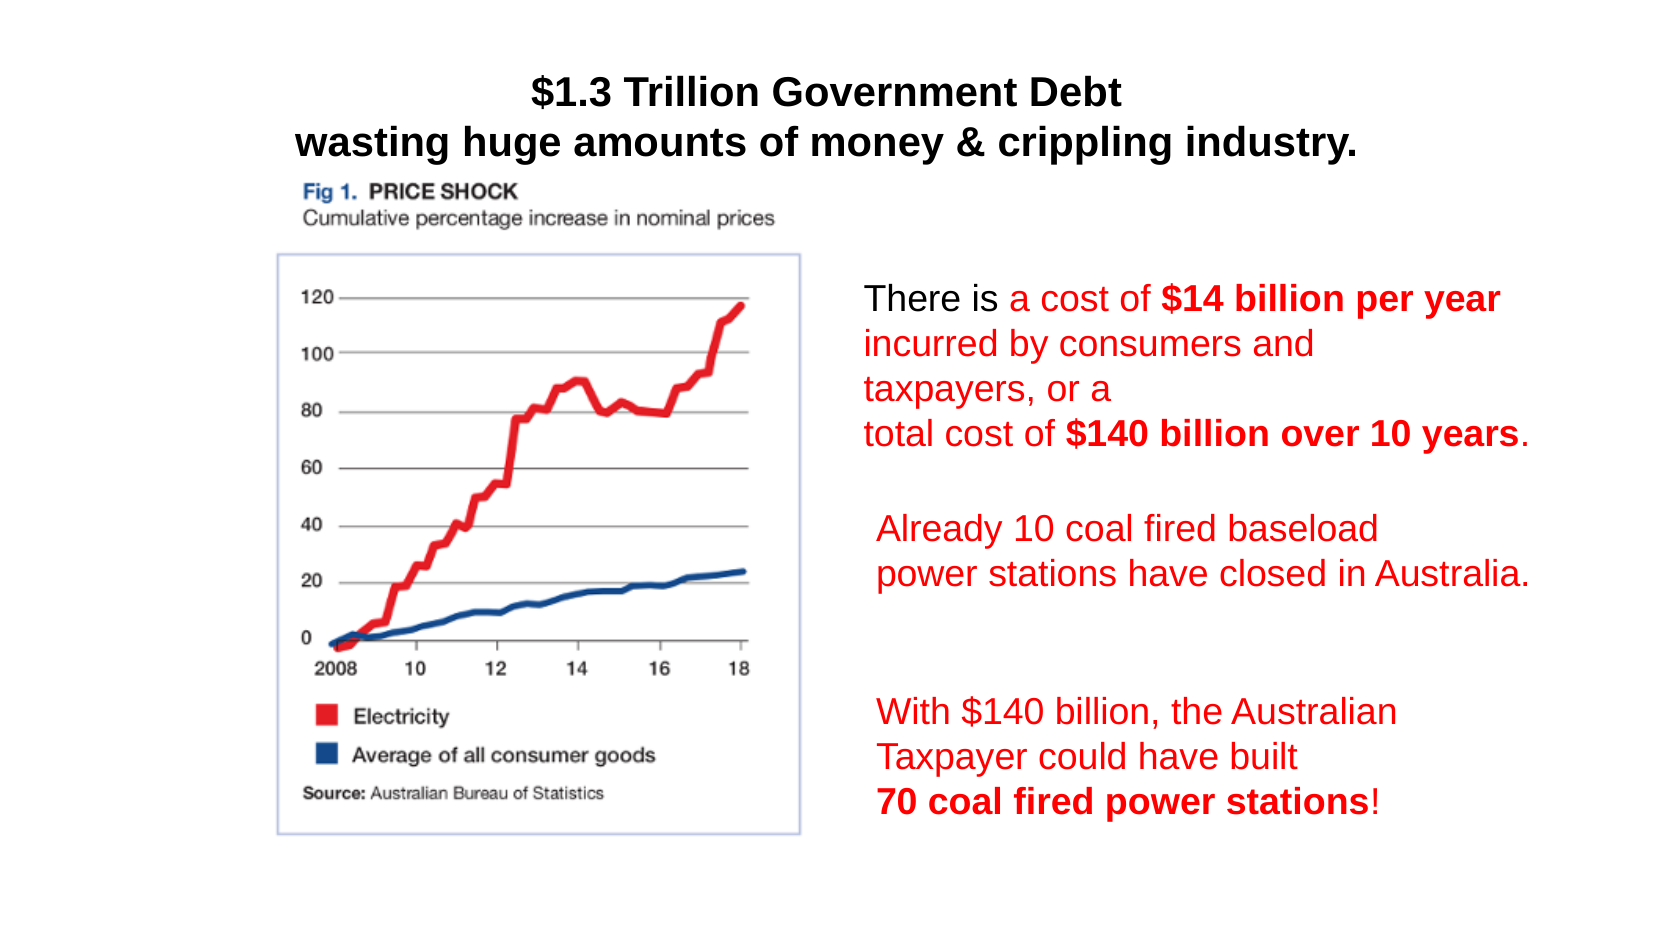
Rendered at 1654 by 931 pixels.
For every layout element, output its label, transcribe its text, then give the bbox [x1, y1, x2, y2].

text_box There is a cost of $14 billion per year incurred by consumers and taxpayers, or a total cost of $140 billion over 10 years. [848, 266, 1616, 462]
picture [274, 177, 807, 837]
text_box Already 10 coal fired baseload power stations have closed in Australia. [861, 496, 1546, 602]
text_box With $140 billion, the Australian Taxpayer could have built 70 coal fired power stations! [861, 679, 1546, 830]
text_box $1.3 Trillion Government Debt wasting huge amounts of money & crippling industry. [82, 64, 1571, 165]
